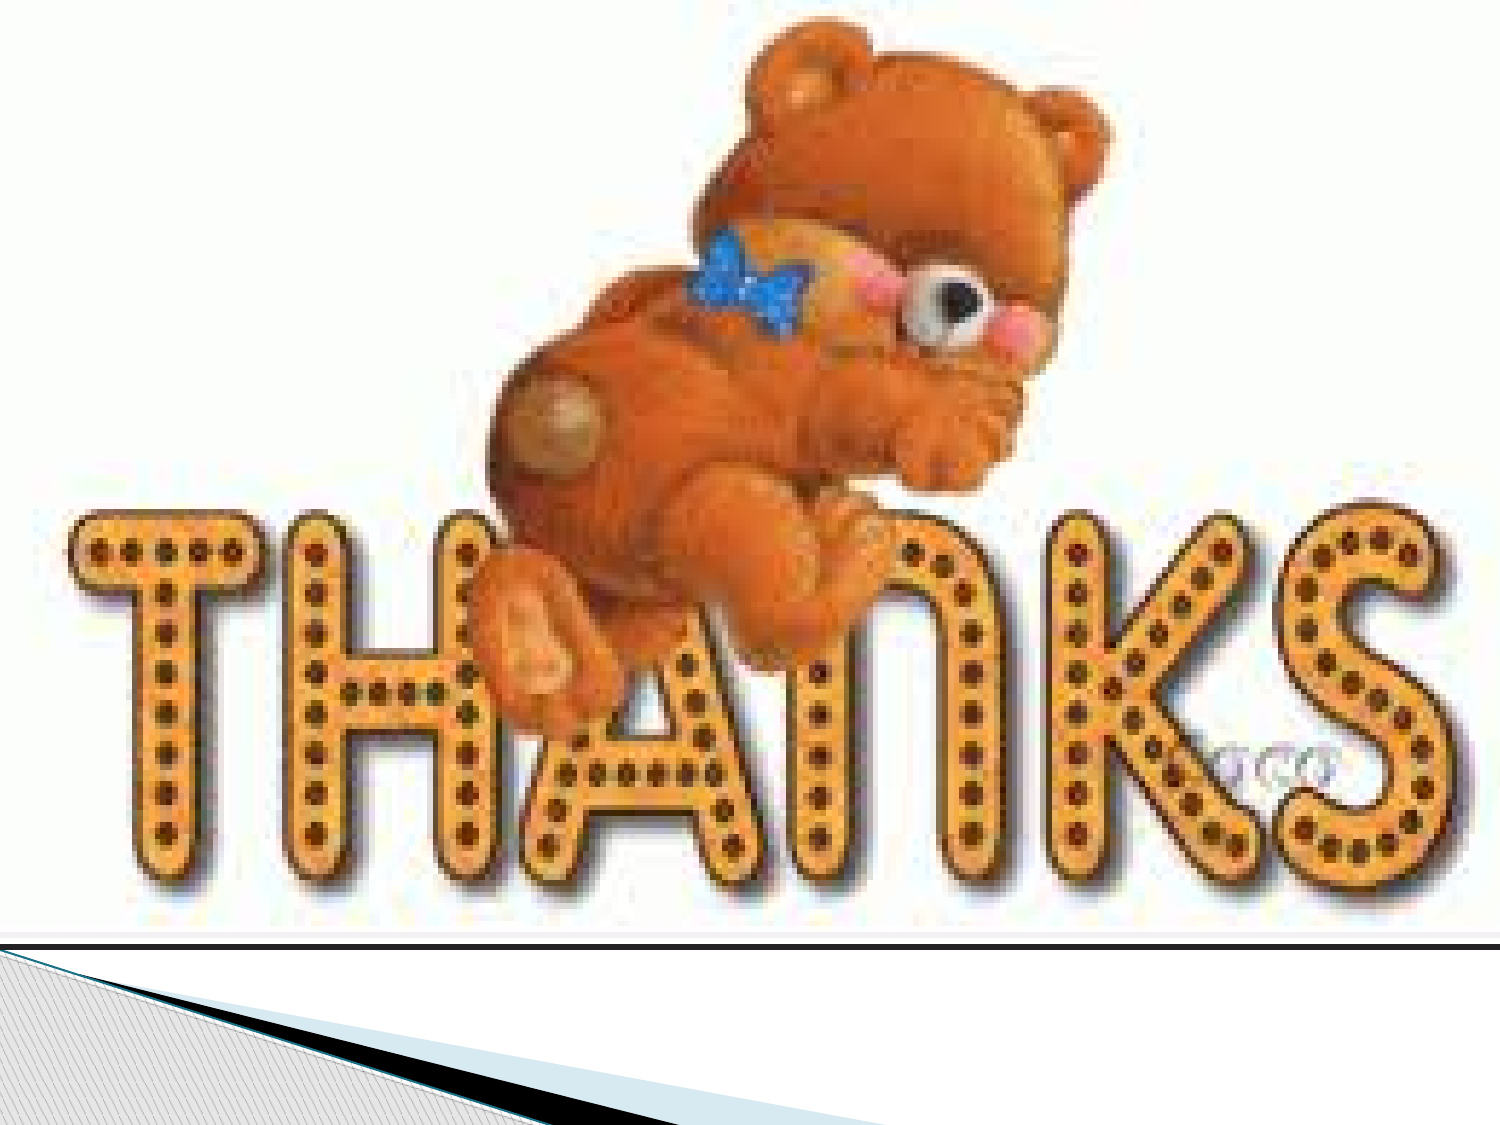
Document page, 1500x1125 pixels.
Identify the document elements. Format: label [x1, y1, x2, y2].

picture [0, 0, 1500, 950]
